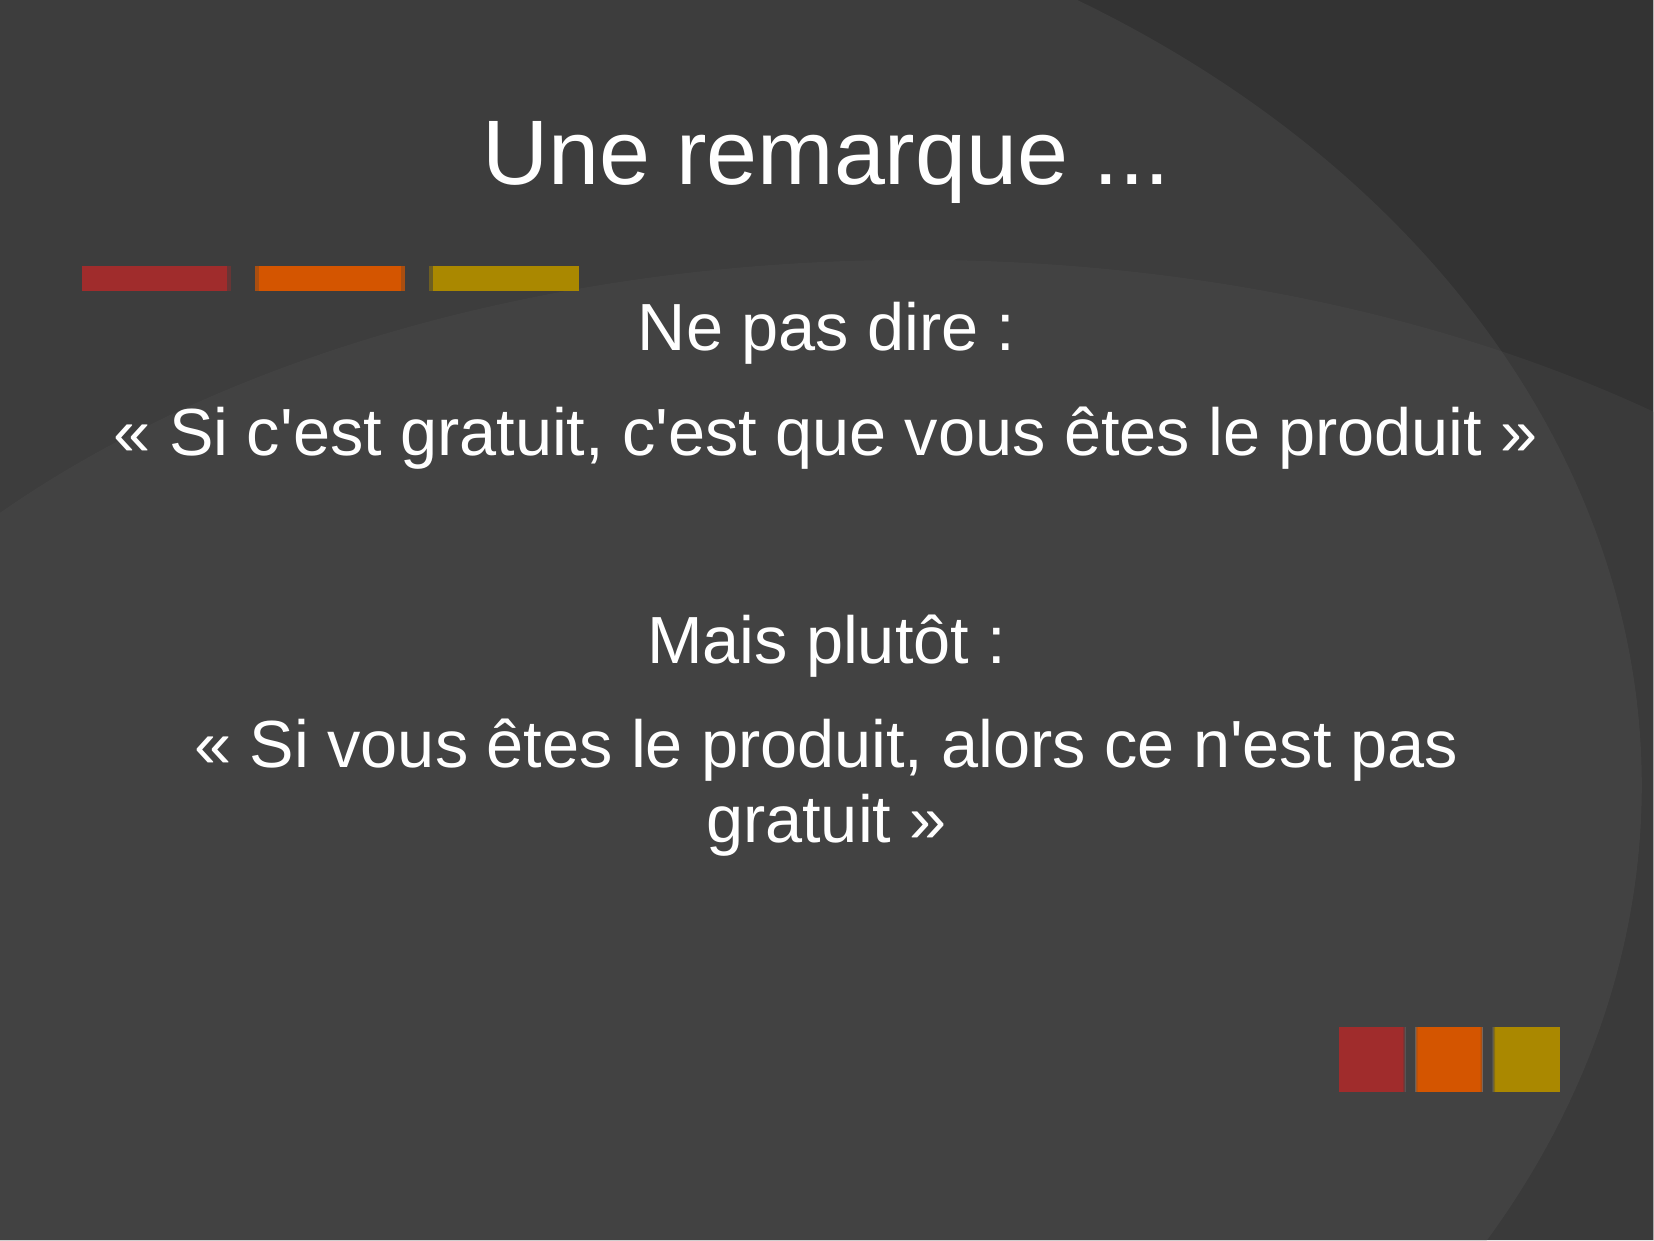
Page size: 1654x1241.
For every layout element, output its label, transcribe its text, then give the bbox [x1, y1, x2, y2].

picture [82, 266, 579, 290]
picture [1339, 1027, 1560, 1092]
title Une remarque ... [82, 49, 1571, 257]
list Ne pas dire : « Si c'est gratuit, c'est que vous êtes le produit » Mais plutôt : « Si vous êtes le produit, alors ce n'est pas gratuit » [82, 290, 1571, 1010]
